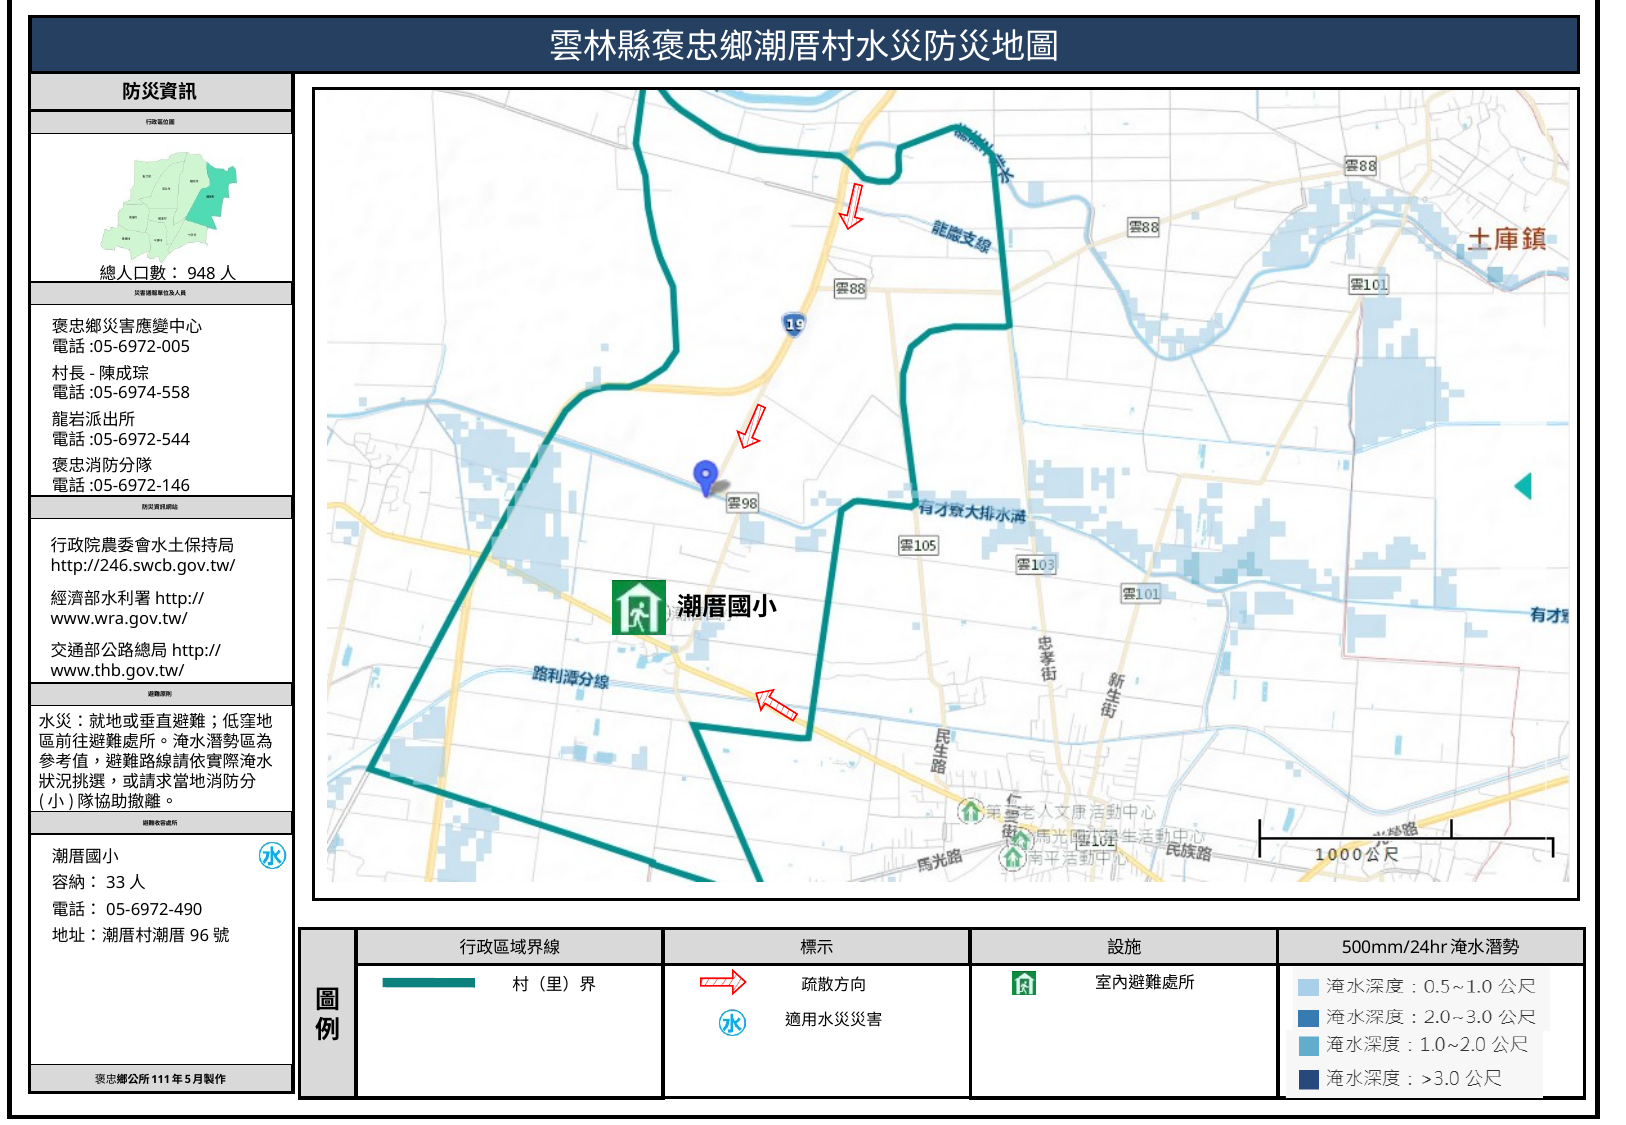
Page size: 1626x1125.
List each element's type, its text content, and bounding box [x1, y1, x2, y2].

text_box 標示 [664, 930, 970, 965]
picture [1285, 967, 1551, 1098]
text_box [756, 689, 798, 721]
text_box 設施 [970, 928, 1277, 965]
text_box 圖例 [301, 930, 356, 1096]
text_box 褒忠鄉公所111年5月製作 [31, 1064, 292, 1091]
picture [716, 1008, 747, 1037]
text_box [737, 404, 766, 448]
text_box 潮厝國小 [662, 582, 859, 628]
picture [68, 146, 269, 268]
picture [327, 90, 1570, 883]
text_box 褒忠鄉災害應變中心 電話:05-6972-005 村長-陳成琮 電話:05-6974-558 龍岩派出所 電話:05-6972-544 褒忠消防分隊 電話:05-6972-146 [37, 308, 301, 503]
text_box [700, 970, 746, 994]
text_box 村（里）界 [414, 966, 695, 1002]
text_box 行政院農委會水土保持局http://246.swcb.gov.tw/ 經濟部水利署http://www.wra.gov.tw/ 交通部公路總局http://www.thb.gov.tw/ [35, 527, 303, 688]
text_box 500mm/24hr淹水潛勢 [1277, 928, 1585, 965]
text_box 適用水災災害 [694, 1000, 974, 1036]
text_box 疏散方向 [695, 966, 974, 1000]
text_box 防災資訊 [31, 74, 292, 110]
text_box 避難原則 [31, 683, 292, 703]
text_box 避難收容處所 [31, 819, 292, 835]
text_box 室內避難處所 [994, 965, 1297, 1001]
text_box 災害通報單位及人員 [31, 281, 292, 305]
text_box 總人口數：948人 [68, 255, 268, 291]
text_box 雲林縣褒忠鄉潮厝村水災防災地圖 [29, 16, 1579, 73]
text_box 行政區位圖 [31, 110, 292, 134]
text_box 潮厝國小 容納：33人 電話：05-6972-490 地址：潮厝村潮厝96號 [37, 838, 301, 953]
text_box 水災：就地或垂直避難；低窪地區前往避難處所。淹水潛勢區為參考值，避難路線請依實際淹水狀況挑選，或請求當地消防分(小)隊協助撤離。 [23, 703, 301, 819]
text_box 防災資訊網站 [31, 495, 292, 519]
text_box [839, 183, 863, 229]
text_box 行政區域界線 [356, 930, 664, 965]
picture [257, 840, 288, 870]
